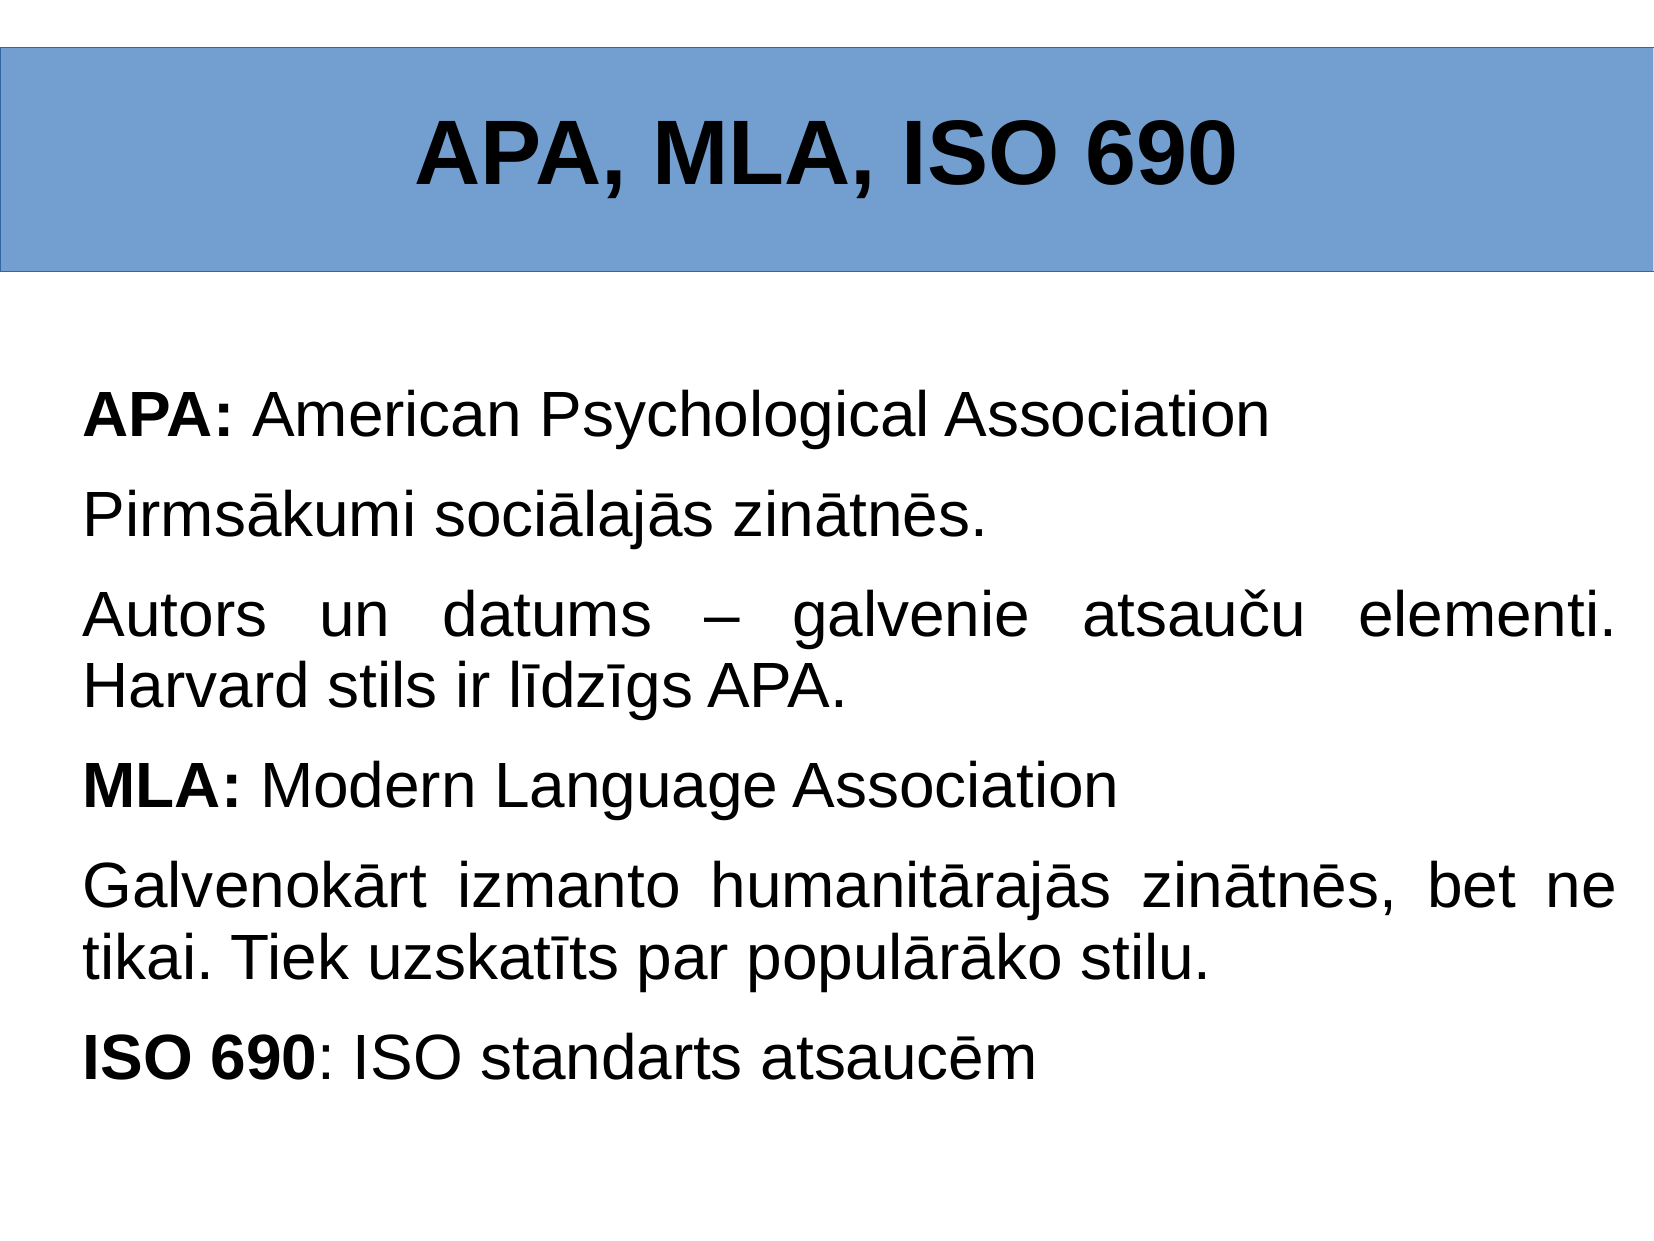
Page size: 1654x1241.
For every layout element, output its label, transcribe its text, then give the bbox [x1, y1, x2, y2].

text_box [0, 47, 1654, 272]
title APA, MLA, ISO 690 [82, 49, 1571, 257]
list APA: American Psychological Association Pirmsākumi sociālajās zinātnēs. Autors un datums – galvenie atsauču elementi. Harvard stils ir līdzīgs APA. MLA: Modern Language Association Galvenokārt izmanto humanitārajās zinātnēs, bet ne tikai. Tiek uzskatīts par populārāko stilu. ISO 690: ISO standarts atsaucēm [82, 378, 1619, 1099]
